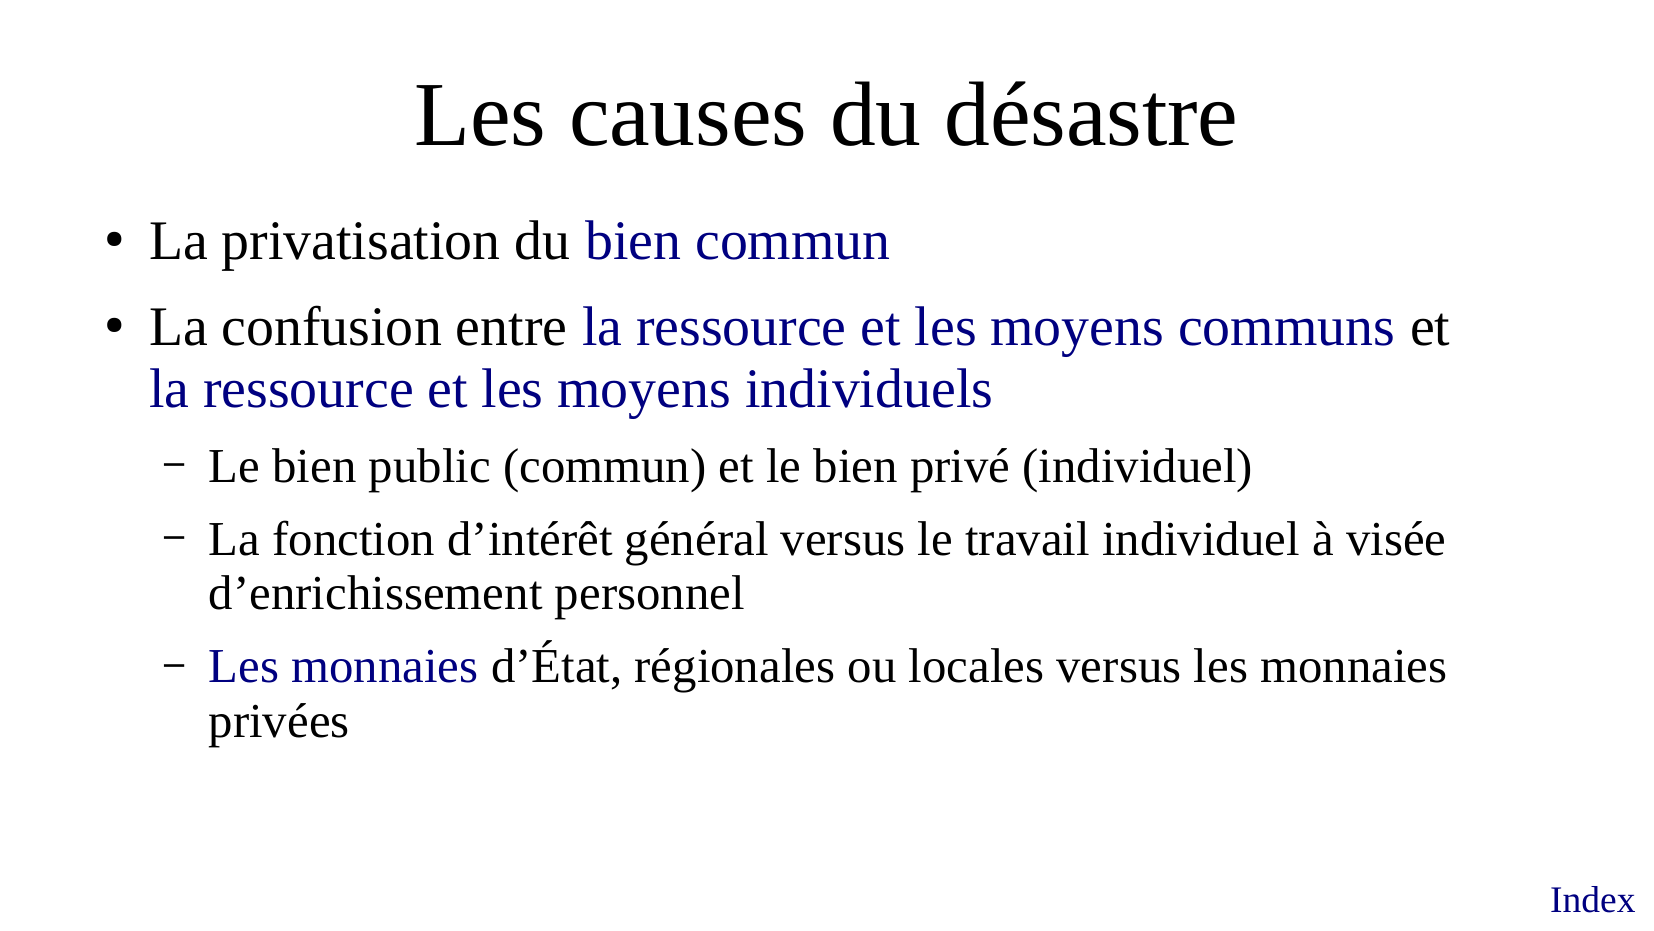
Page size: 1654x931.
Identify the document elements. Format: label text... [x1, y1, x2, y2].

list La privatisation du bien commun La confusion entre la ressource et les moyens communs et la ressource et les moyens individuels Le bien public (commun) et le bien privé (individuel) La fonction d’intérêt général versus le travail individuel à visée d’enrichissement personnel Les monnaies d’État, régionales ou locales versus les monnaies privées [89, 209, 1578, 749]
title Les causes du désastre [82, 24, 1571, 205]
